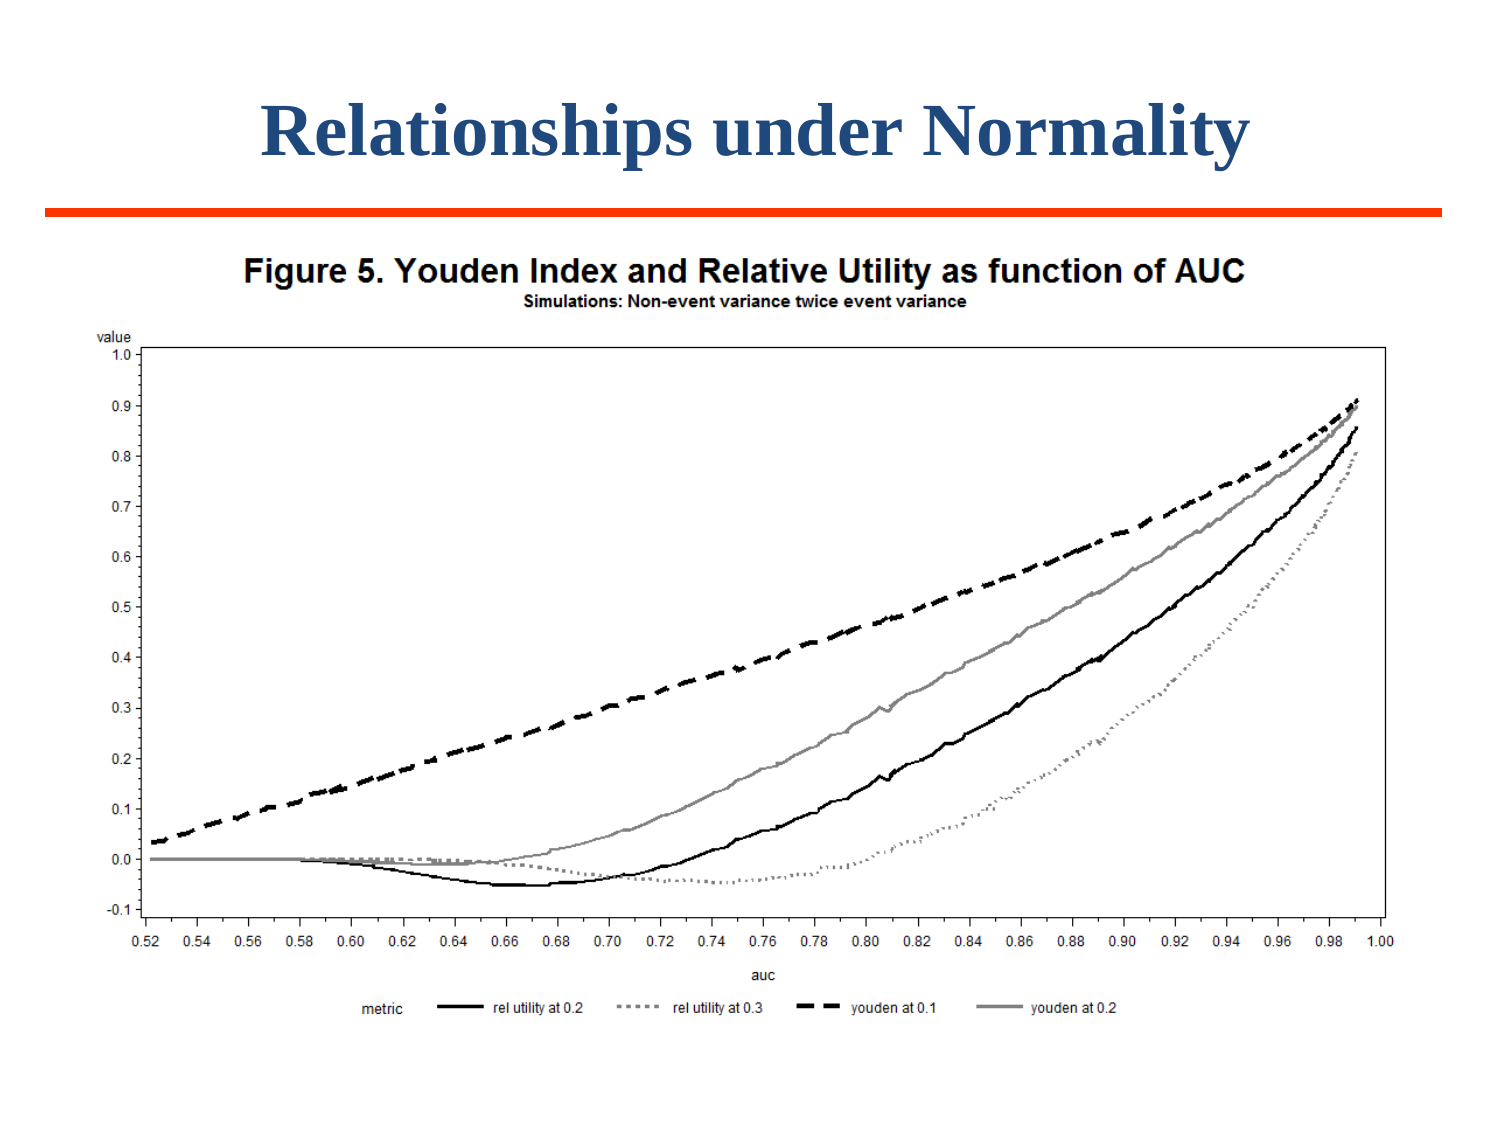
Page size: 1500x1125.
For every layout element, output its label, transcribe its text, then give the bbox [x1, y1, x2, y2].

text_box Relationships under Normality [99, 37, 1413, 208]
picture [86, 236, 1424, 1049]
